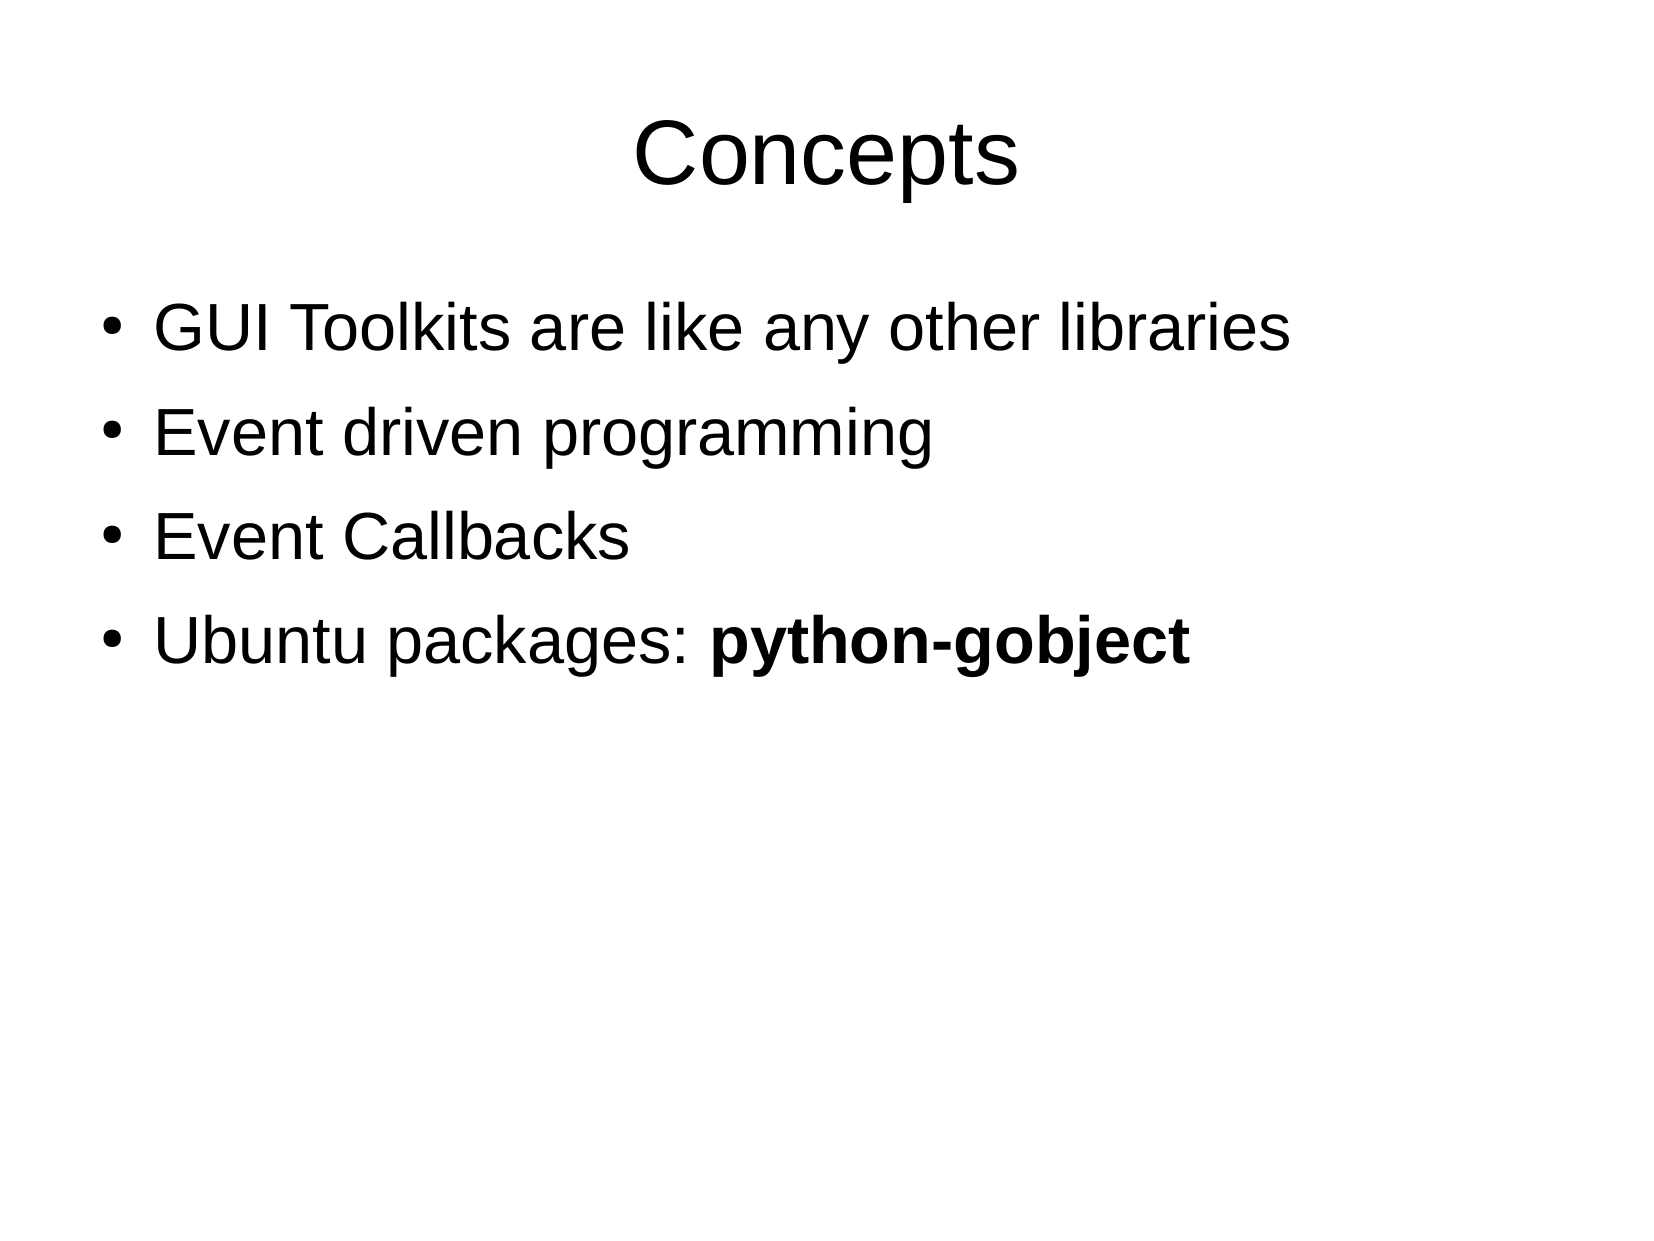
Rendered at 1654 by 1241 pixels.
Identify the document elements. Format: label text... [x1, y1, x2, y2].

list GUI Toolkits are like any other libraries Event driven programming Event Callbacks Ubuntu packages: python-gobject [82, 290, 1571, 1109]
title Concepts [82, 49, 1571, 257]
